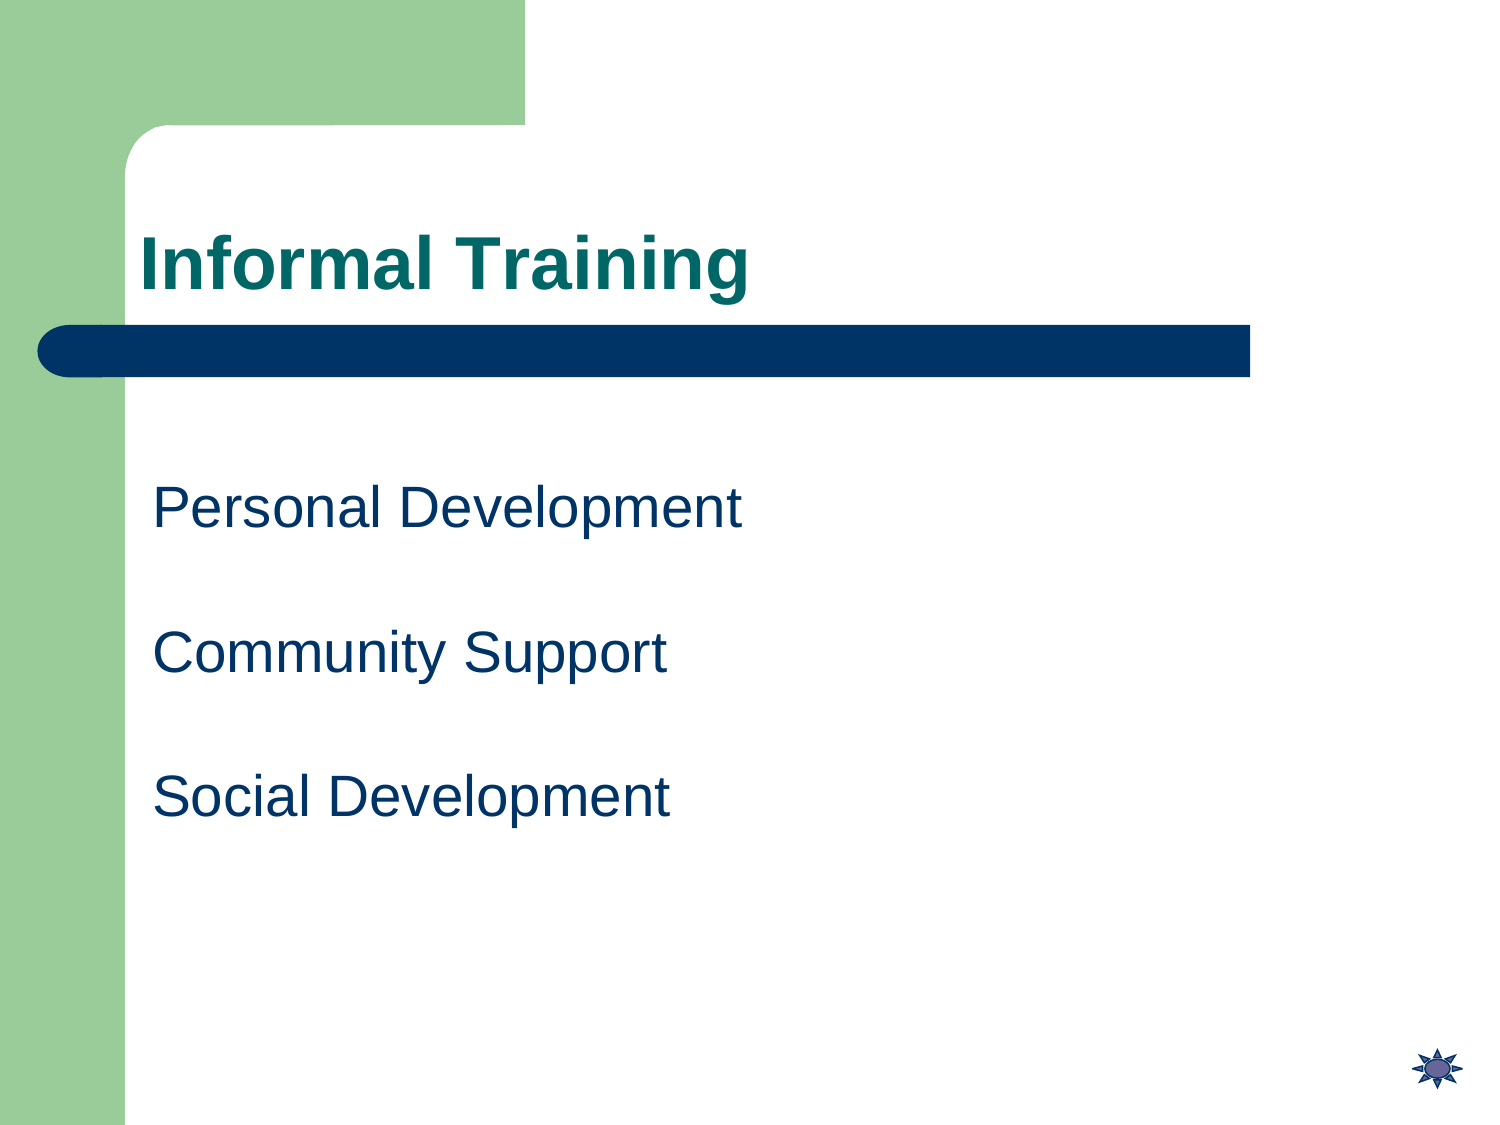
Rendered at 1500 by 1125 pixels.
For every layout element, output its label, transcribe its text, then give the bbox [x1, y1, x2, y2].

text_box [1412, 1066, 1423, 1072]
list Personal Development Community Support Social Development [137, 387, 1400, 999]
title Informal Training [124, 124, 1425, 313]
text_box [1433, 1049, 1442, 1058]
text_box [1419, 1055, 1456, 1088]
text_box [1452, 1066, 1463, 1072]
